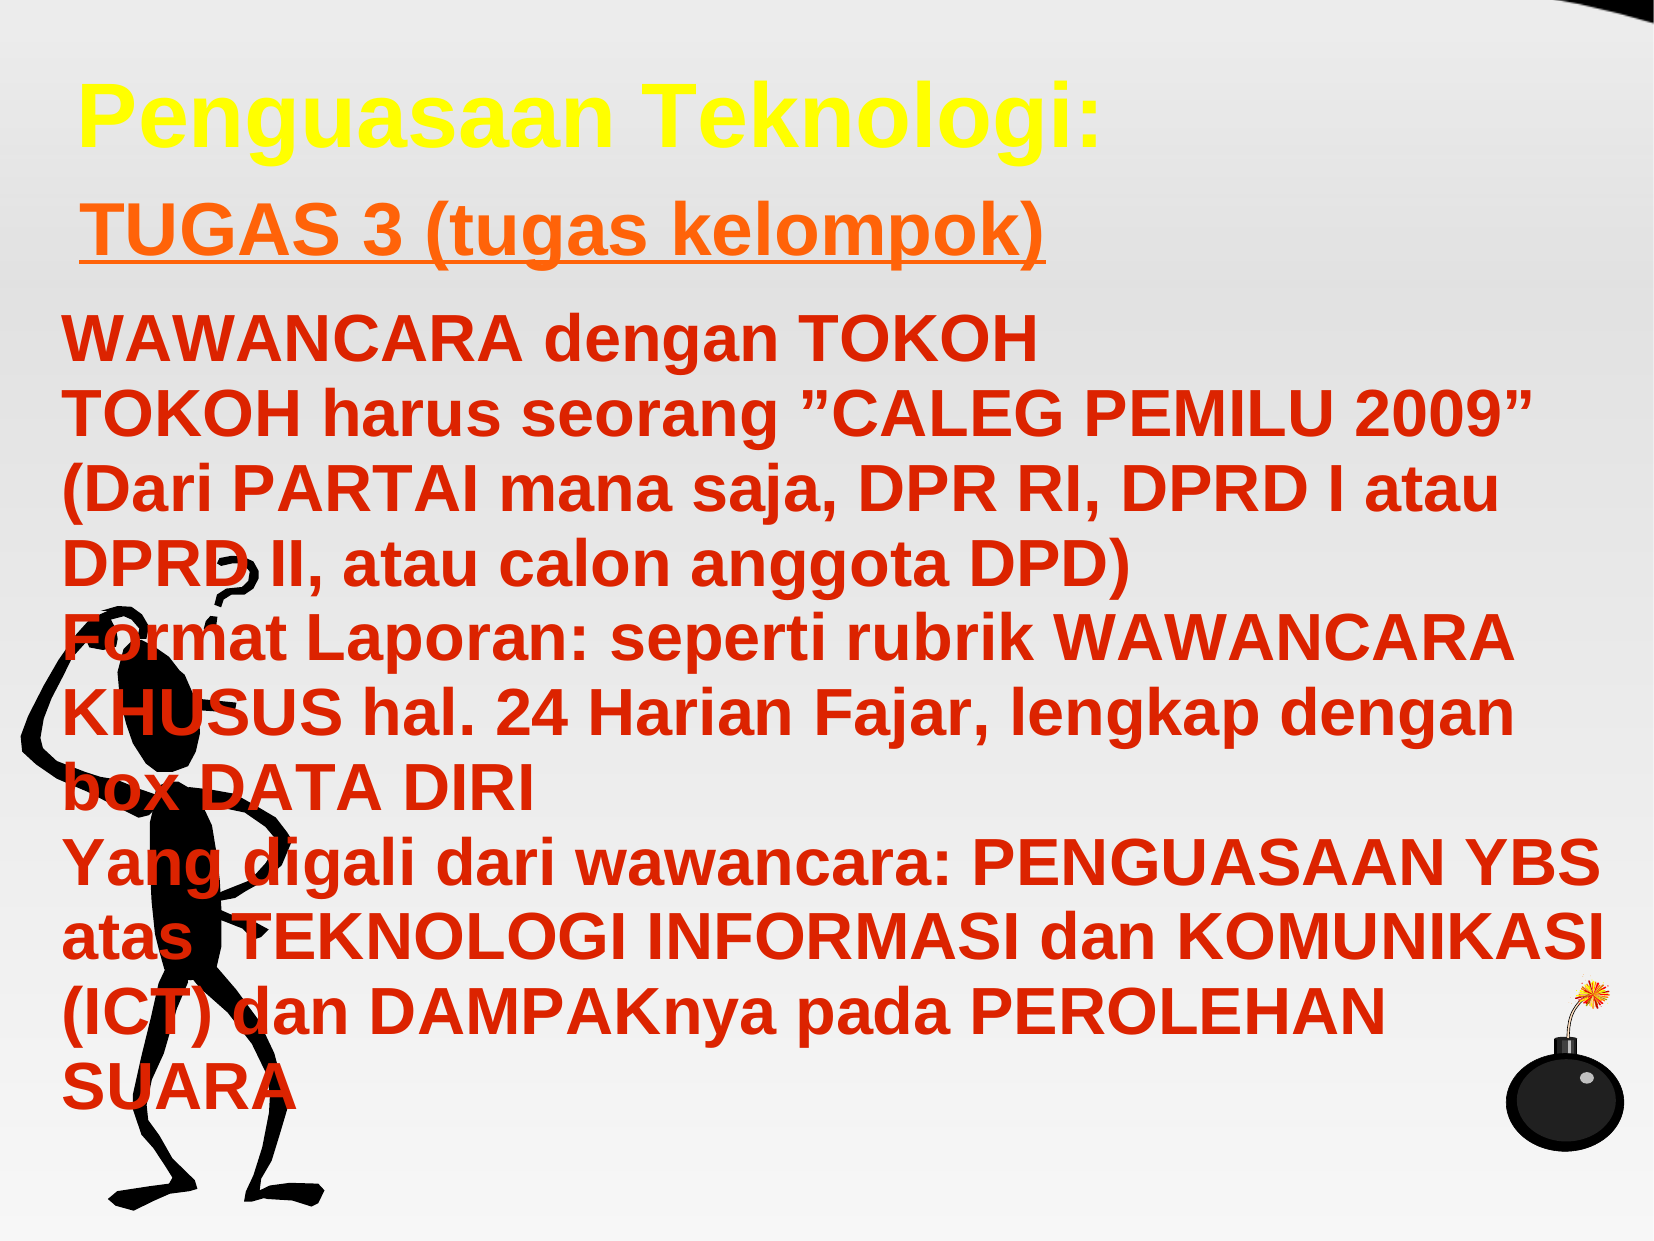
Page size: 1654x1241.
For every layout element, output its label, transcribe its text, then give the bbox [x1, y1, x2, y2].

picture [0, 0, 1654, 1241]
title Penguasaan Teknologi: [76, 7, 1477, 159]
list TUGAS 3 (tugas kelompok) WAWANCARA dengan TOKOH TOKOH harus seorang ”CALEG PEMILU 2009” (Dari PARTAI mana saja, DPR RI, DPRD I atau DPRD II, atau calon anggota DPD) Format Laporan: seperti rubrik WAWANCARA KHUSUS hal. 24 Harian Fajar, lengkap dengan box DATA DIRI Yang digali dari wawancara: PENGUASAAN YBS atas TEKNOLOGI INFORMASI dan KOMUNIKASI (ICT) dan DAMPAK­nya pada PEROLEHAN SUARA [46, 159, 1625, 1186]
